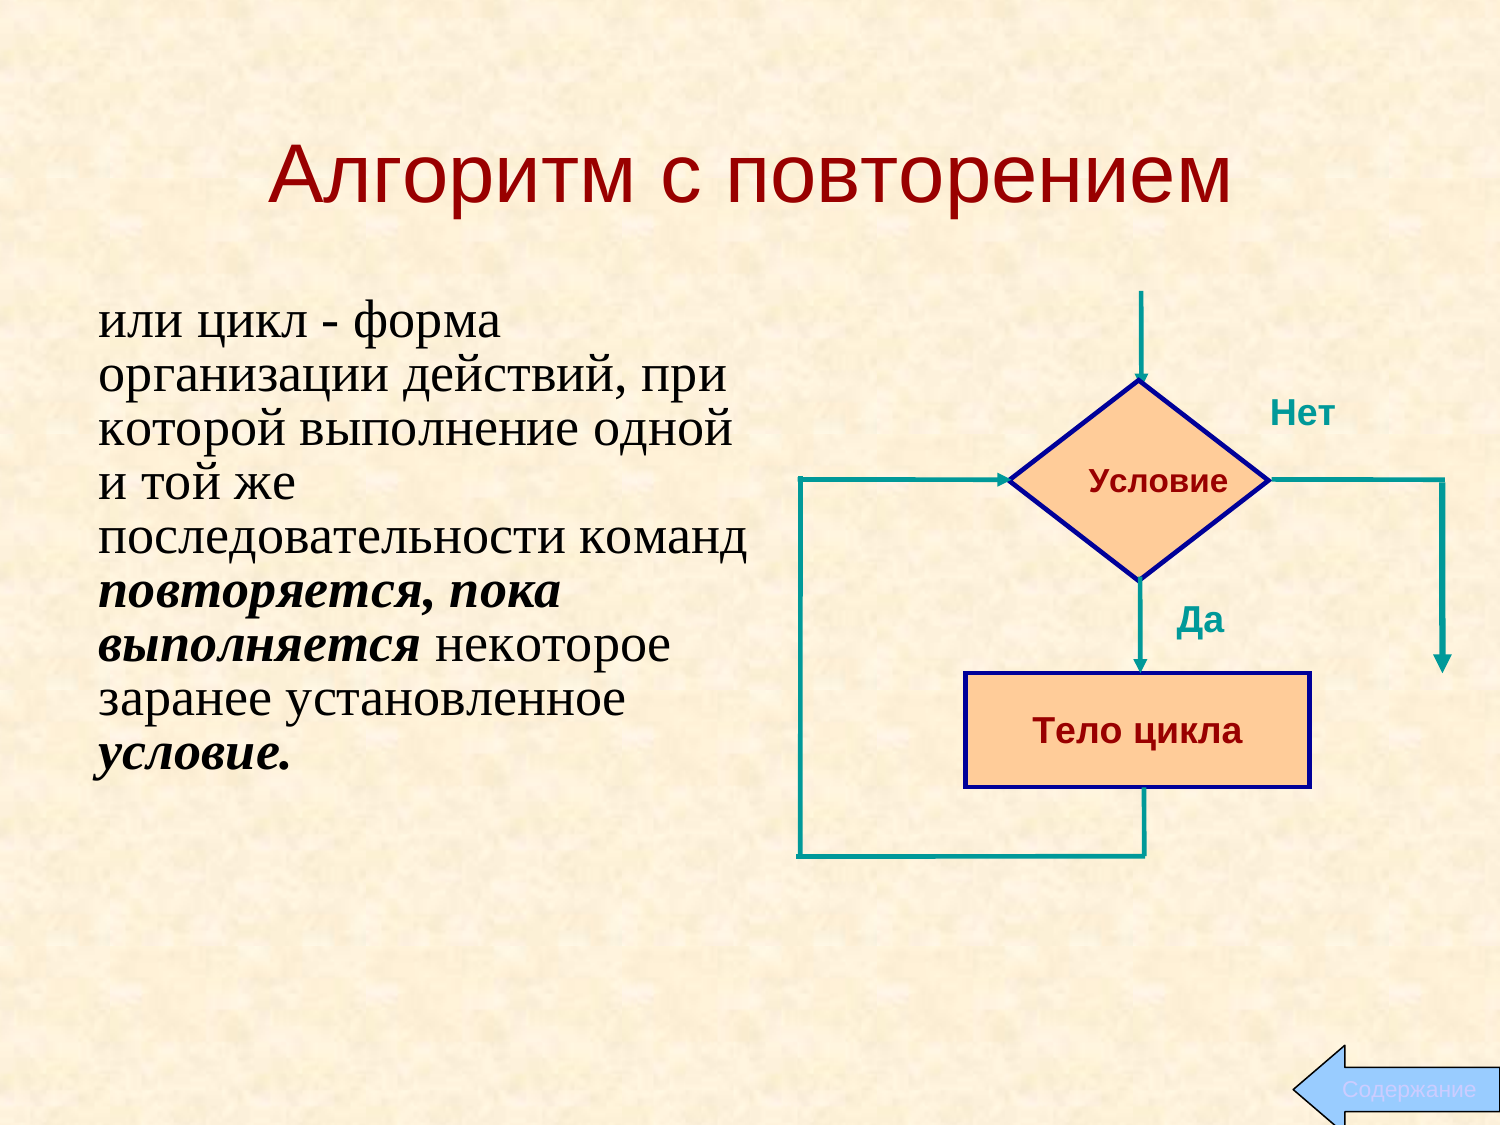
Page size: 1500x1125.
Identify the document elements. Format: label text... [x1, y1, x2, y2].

picture [0, 0, 1500, 1125]
text_box Нет [1255, 383, 1439, 441]
text_box Тело цикла [965, 673, 1310, 787]
text_box Условие [1009, 380, 1269, 580]
text_box Алгоритм с повторением [57, 90, 1445, 278]
text_box Да [1161, 591, 1309, 649]
picture [1345, 1112, 1500, 1125]
text_box или цикл - форма организации действий, при которой выполнение одной и той же последовательности команд повторяется, пока выполняется некоторое заранее установленное условие. [84, 286, 774, 1022]
text_box Содержание [1293, 1045, 1500, 1125]
